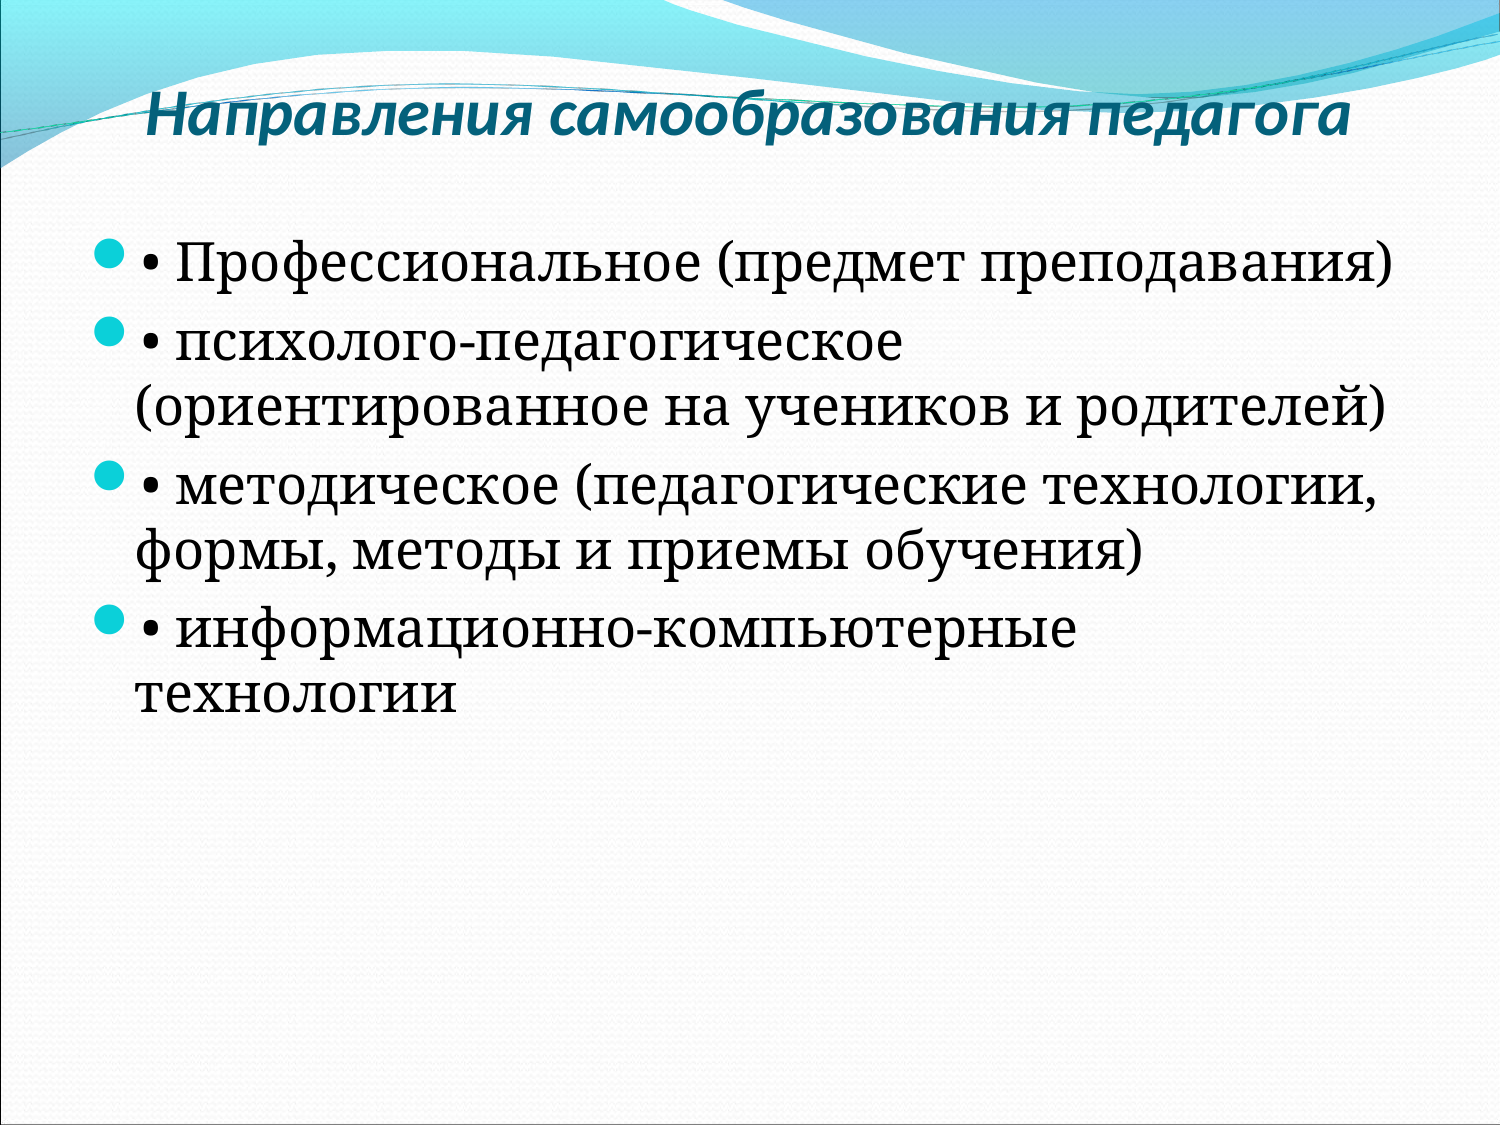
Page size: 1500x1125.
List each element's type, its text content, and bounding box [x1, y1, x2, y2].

title Направления самообразования педагога [75, 0, 1426, 149]
picture [0, 0, 1500, 1125]
list • Профессиональное (предмет преподавания) • психолого-педагогическое (ориентированное на учеников и родителей) • методическое (педагогические технологии, формы, методы и приемы обучения) • информационно-компьютерные технологии [75, 220, 1426, 1038]
